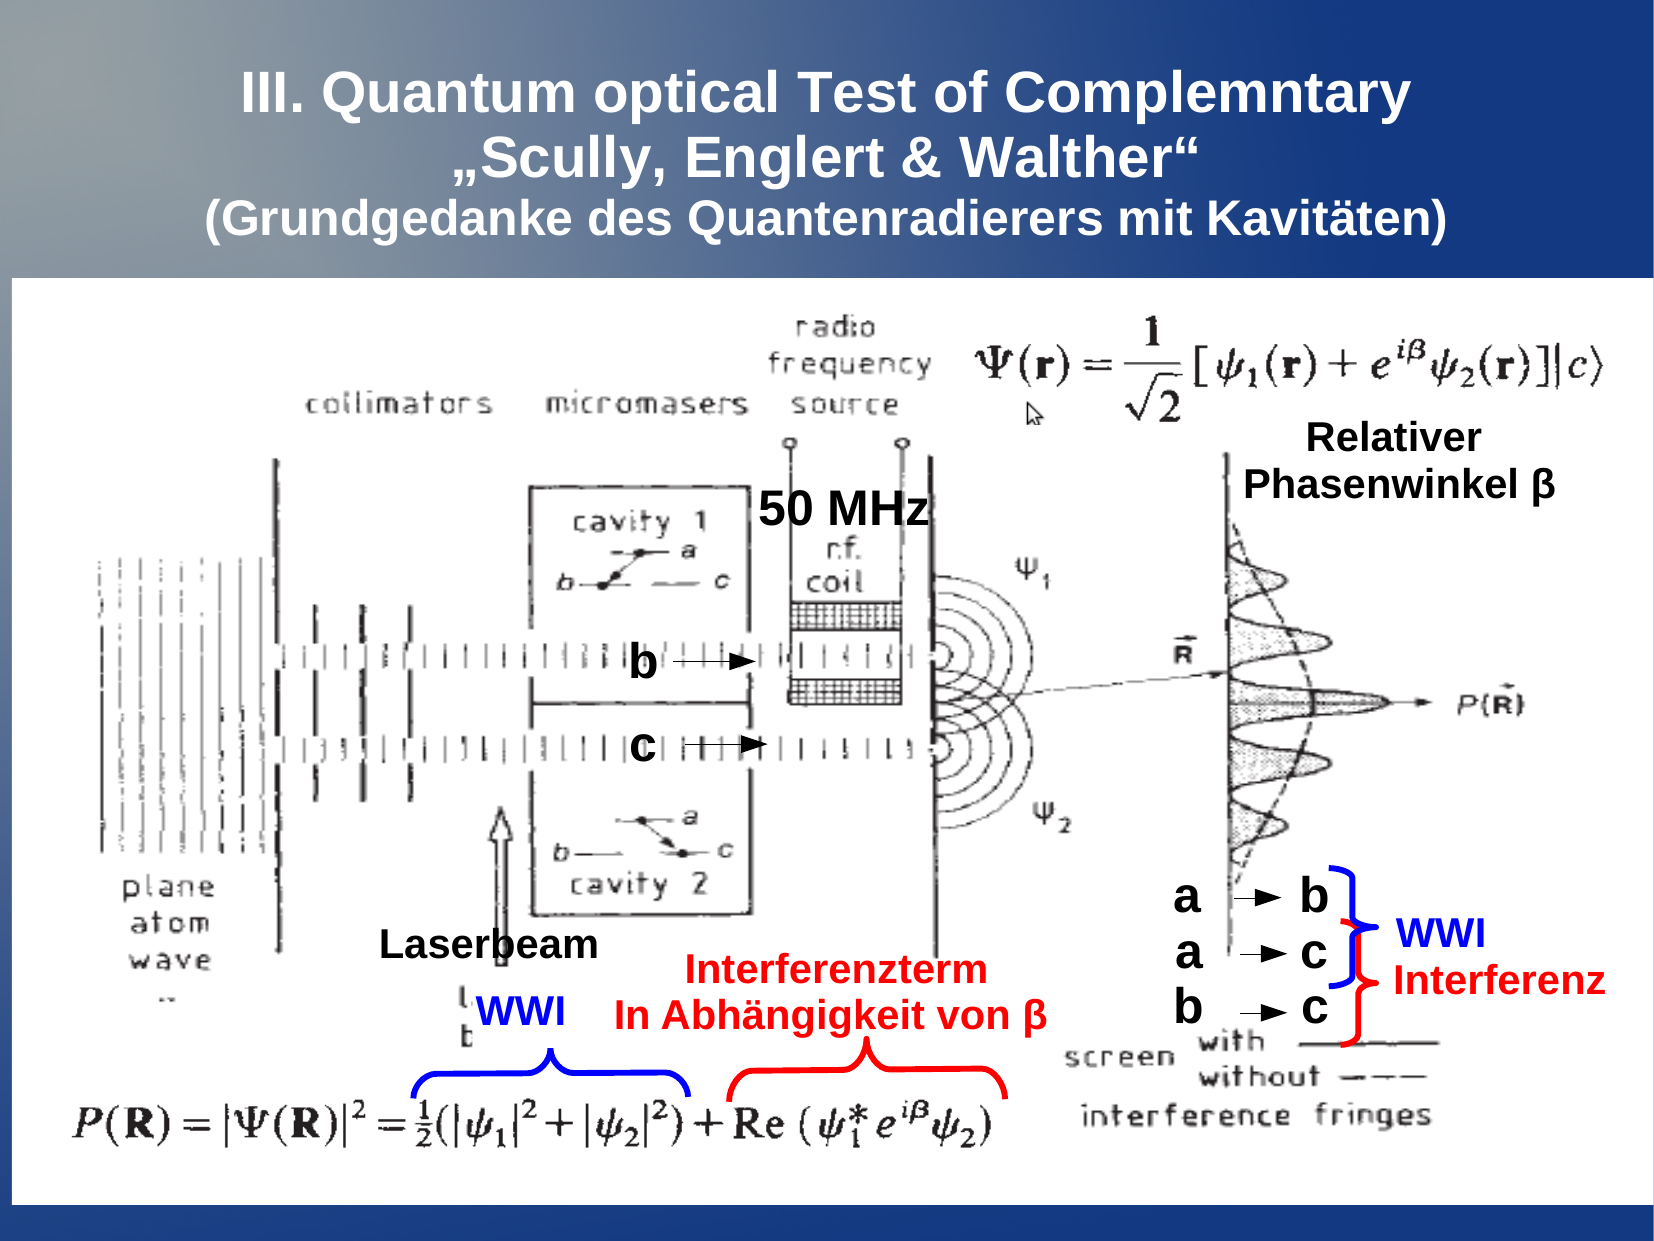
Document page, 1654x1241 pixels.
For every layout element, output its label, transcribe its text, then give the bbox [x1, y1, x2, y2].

text_box WWI [472, 974, 581, 1048]
text_box Relativer Phasenwinkel β [1346, 413, 1453, 508]
text_box 50 MHz [795, 496, 805, 520]
text_box WWI [1399, 885, 1495, 981]
text_box b [590, 614, 697, 709]
text_box Laserbeam [423, 906, 556, 981]
text_box c [590, 709, 697, 792]
text_box 50 MHz [791, 460, 898, 556]
text_box Interferenzterm In Abhängigkeit von β [764, 944, 910, 1040]
picture [0, 0, 1654, 1241]
title III. Quantum optical Test of Complemntary „Scully, Englert & Walther“ (Grundgedanke des Quantenradierers mit Kavitäten) [82, 49, 1571, 257]
text_box Interferenz [1458, 933, 1554, 1028]
text_box a b a c b c [1110, 862, 1394, 1040]
